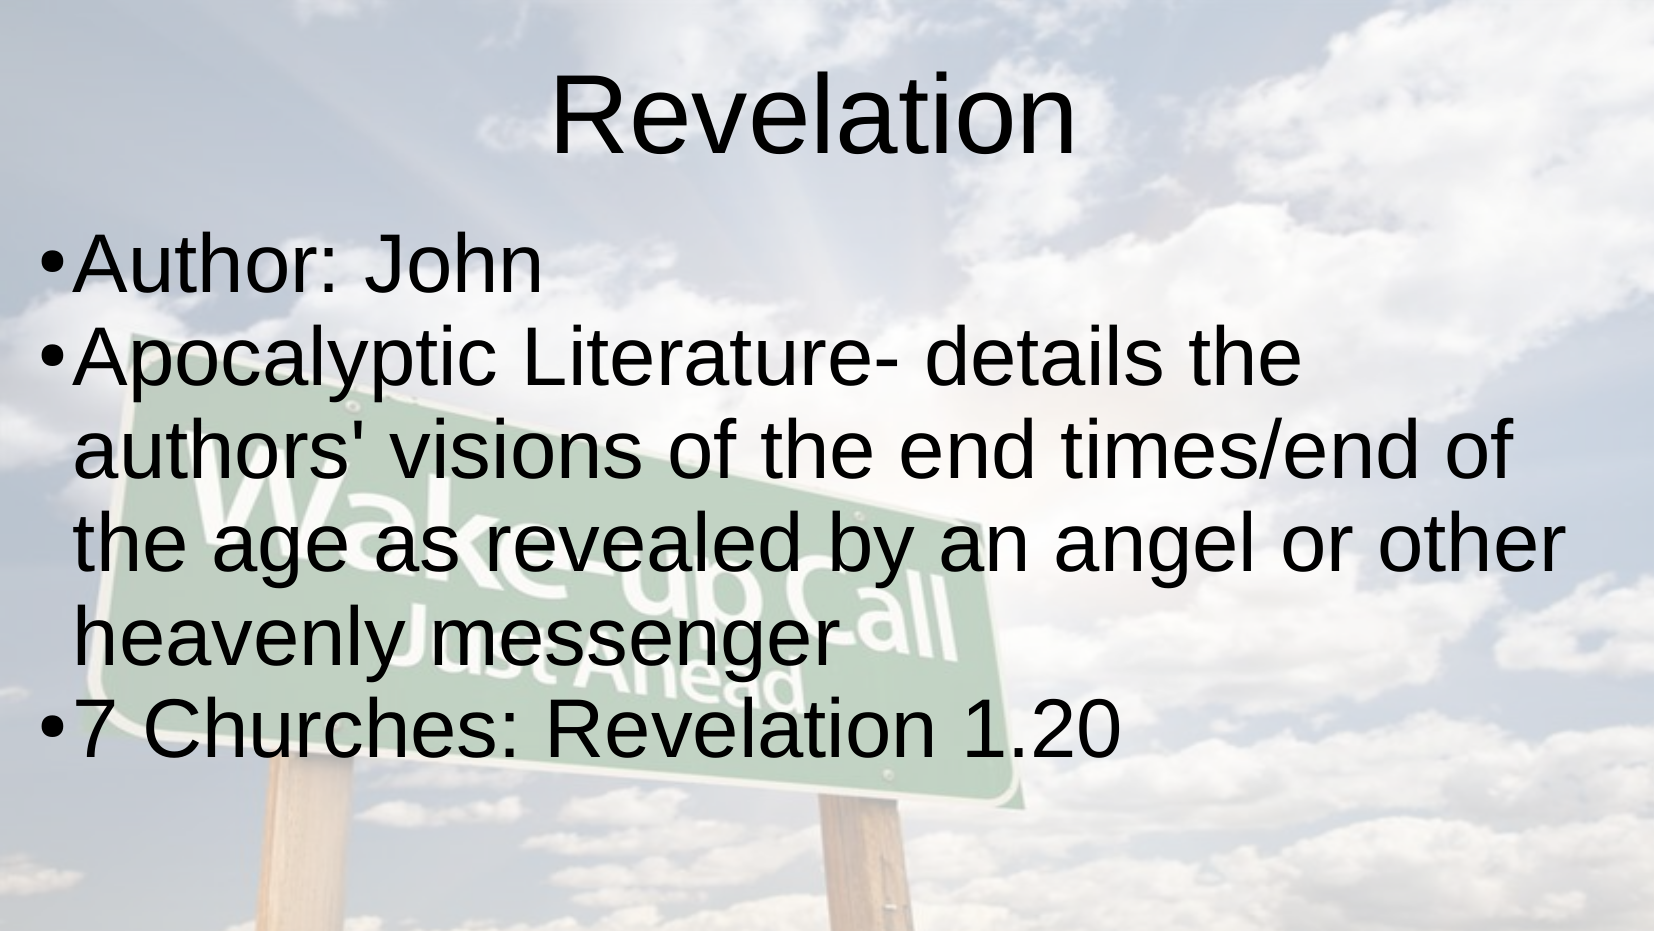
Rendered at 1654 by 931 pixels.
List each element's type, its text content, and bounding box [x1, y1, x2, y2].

subtitle Author: John Apocalyptic Literature- details the authors' visions of the end times/end of the age as revealed by an angel or other heavenly messenger 7 Churches: Revelation 1.20 [37, 217, 1613, 901]
title Revelation [82, 37, 1571, 193]
picture [0, 0, 1654, 931]
